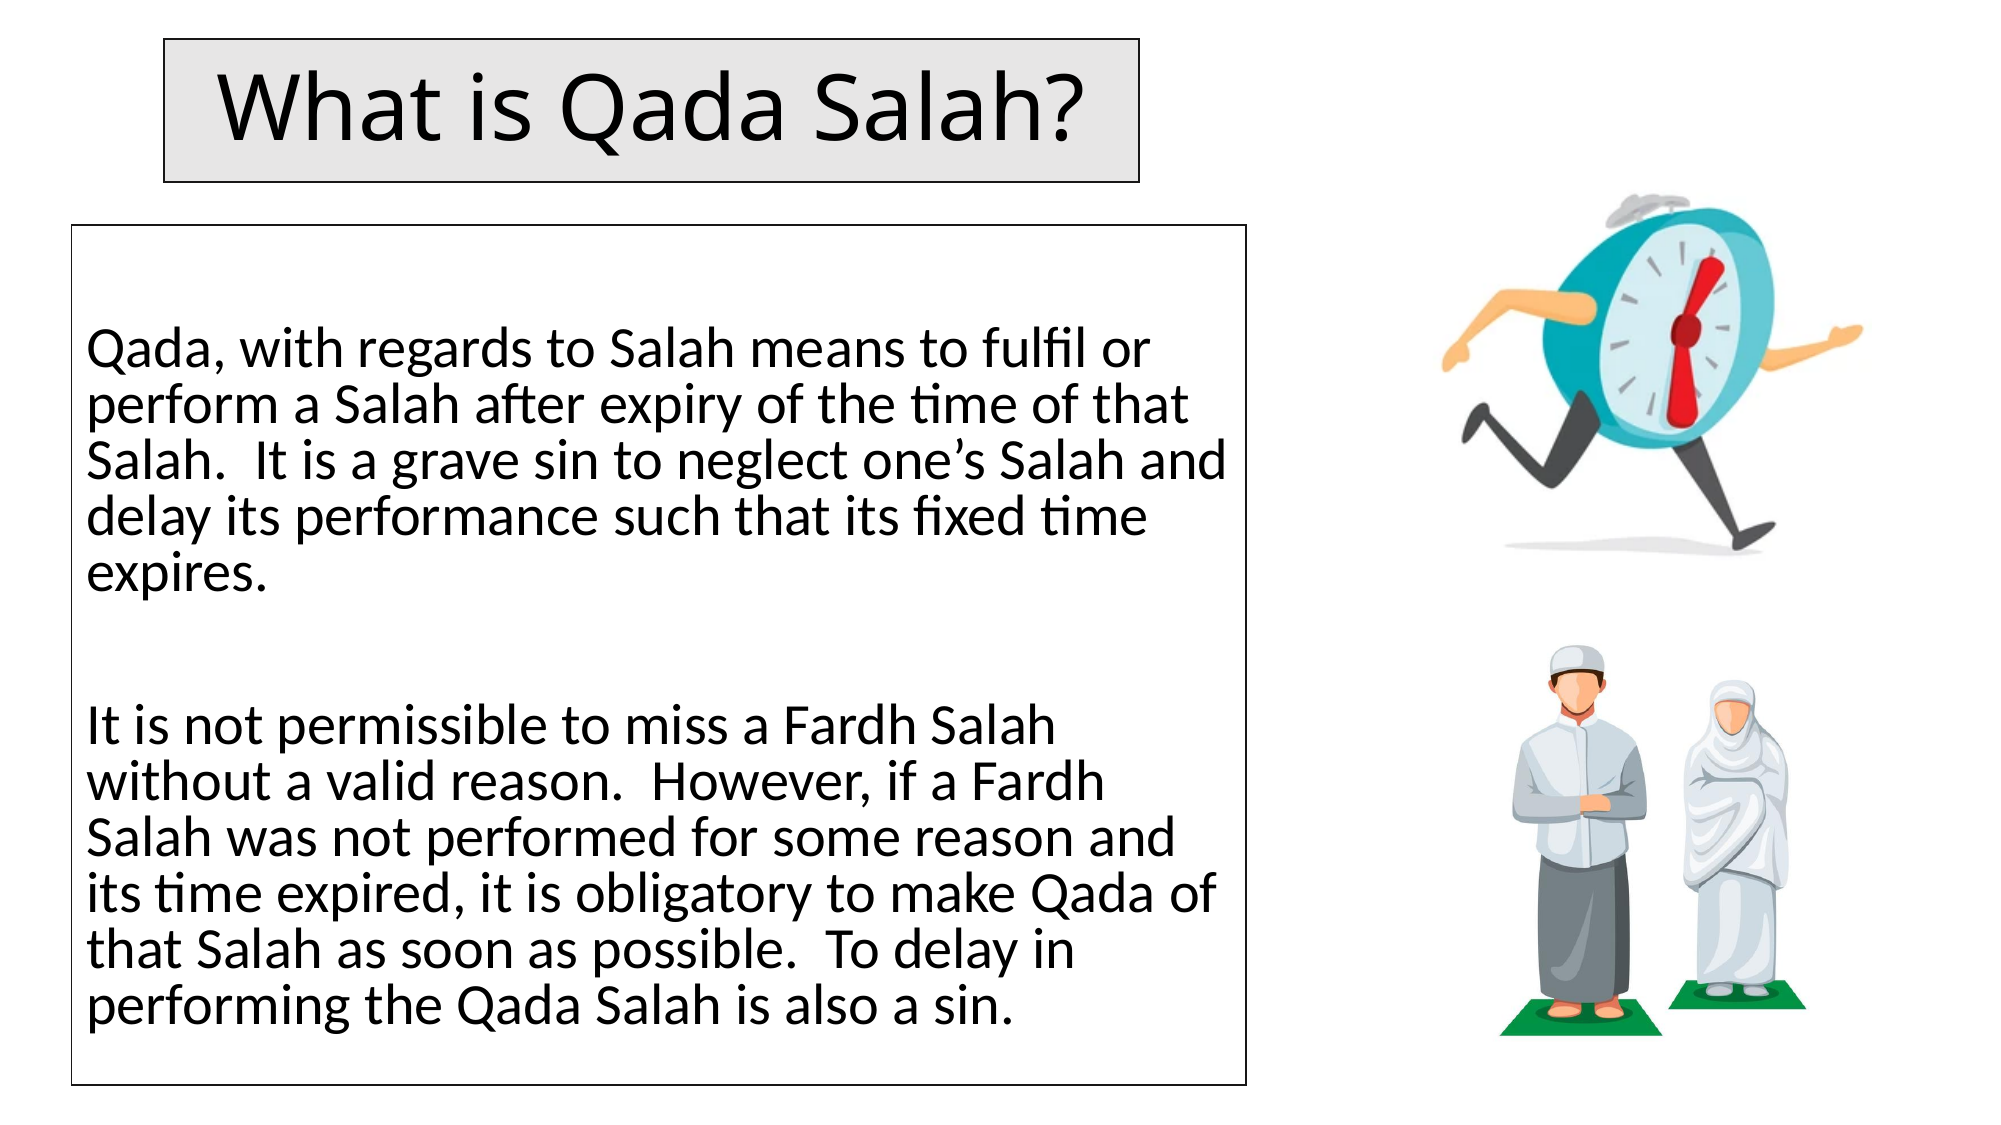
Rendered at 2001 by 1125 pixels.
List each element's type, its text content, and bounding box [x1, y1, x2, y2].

picture [1375, 182, 1929, 1116]
title What is Qada Salah? [164, 38, 1140, 183]
list Qada, with regards to Salah means to fulfil or perform a Salah after expiry of the time of that Salah. It is a grave sin to neglect one’s Salah and delay its performance such that its fixed time expires. It is not permissible to miss a Fardh Salah without a valid reason. However, if a Fardh Salah was not performed for some reason and its time expired, it is obligatory to make Qada of that Salah as soon as possible. To delay in performing the Qada Salah is also a sin. [71, 225, 1247, 1085]
